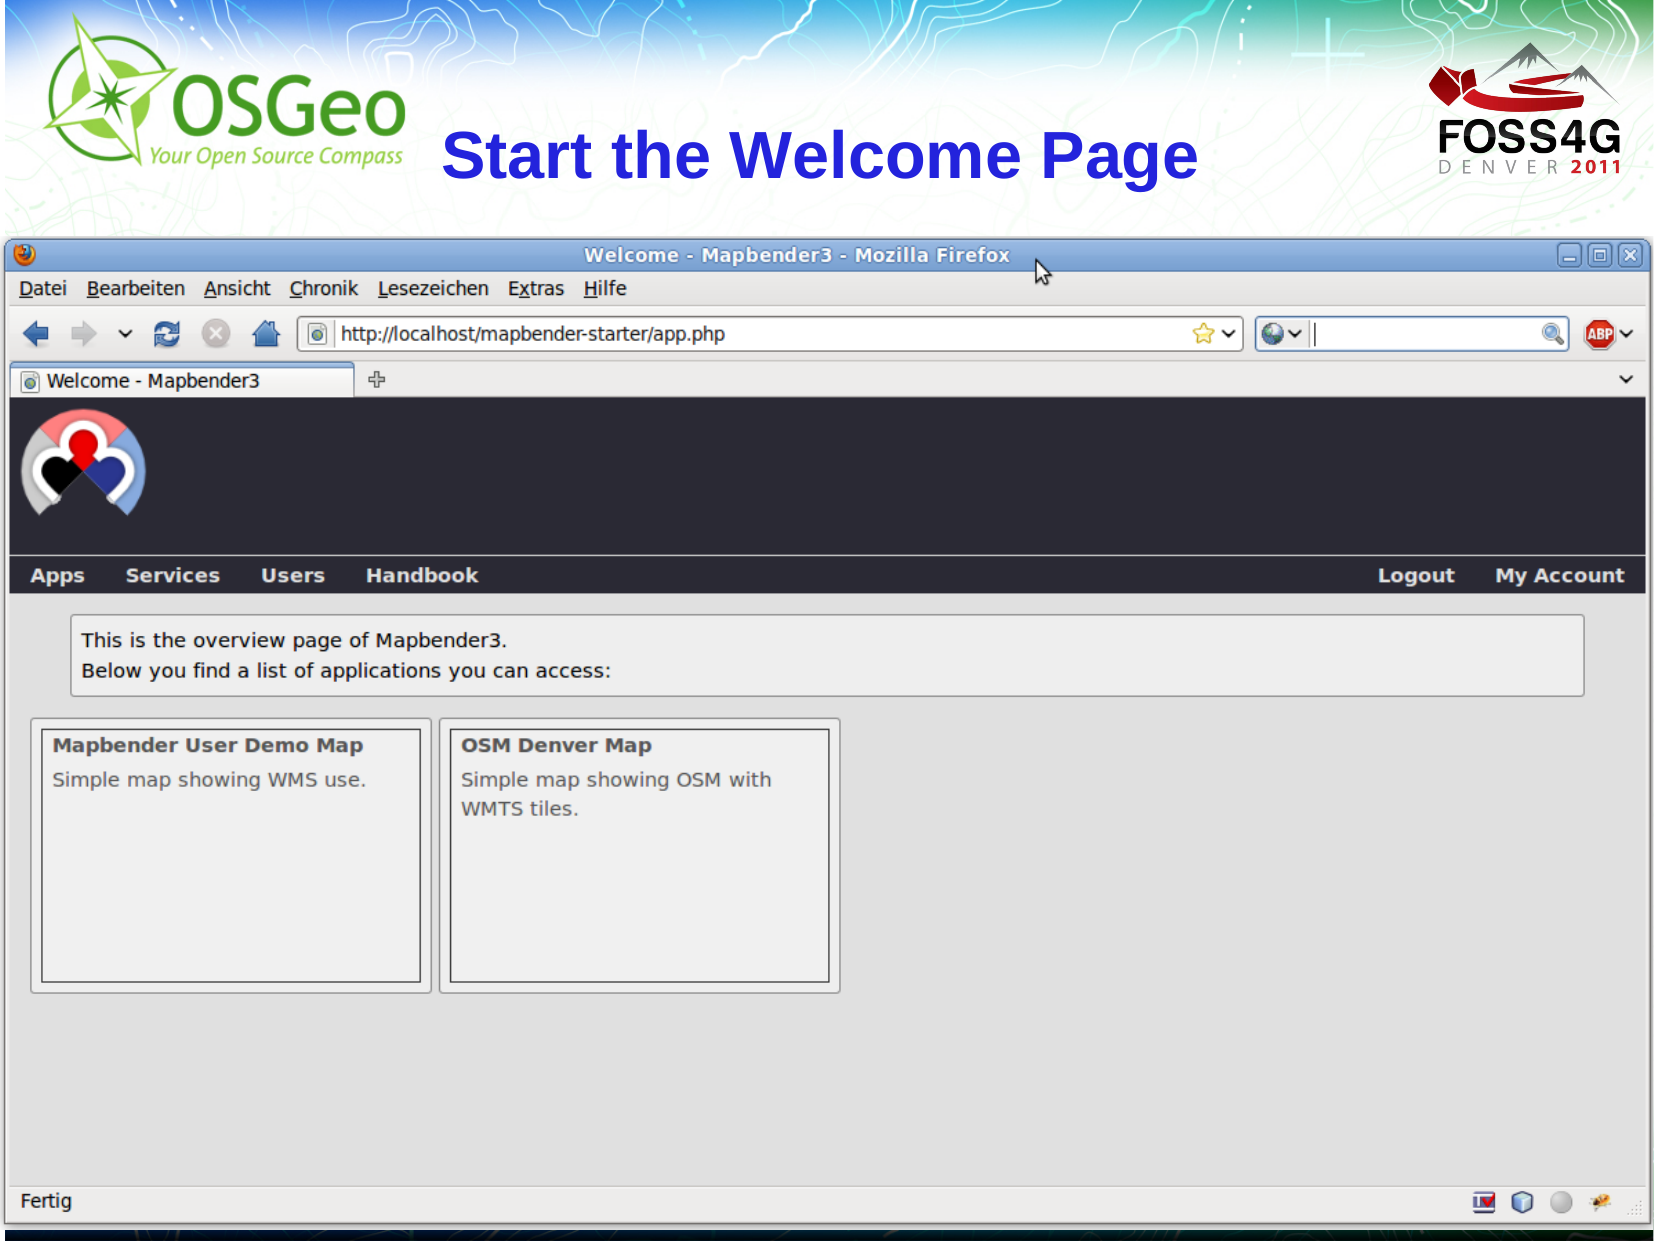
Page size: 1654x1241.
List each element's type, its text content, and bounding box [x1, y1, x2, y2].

picture [0, 0, 1654, 1241]
title Start the Welcome Page [76, 88, 1565, 222]
